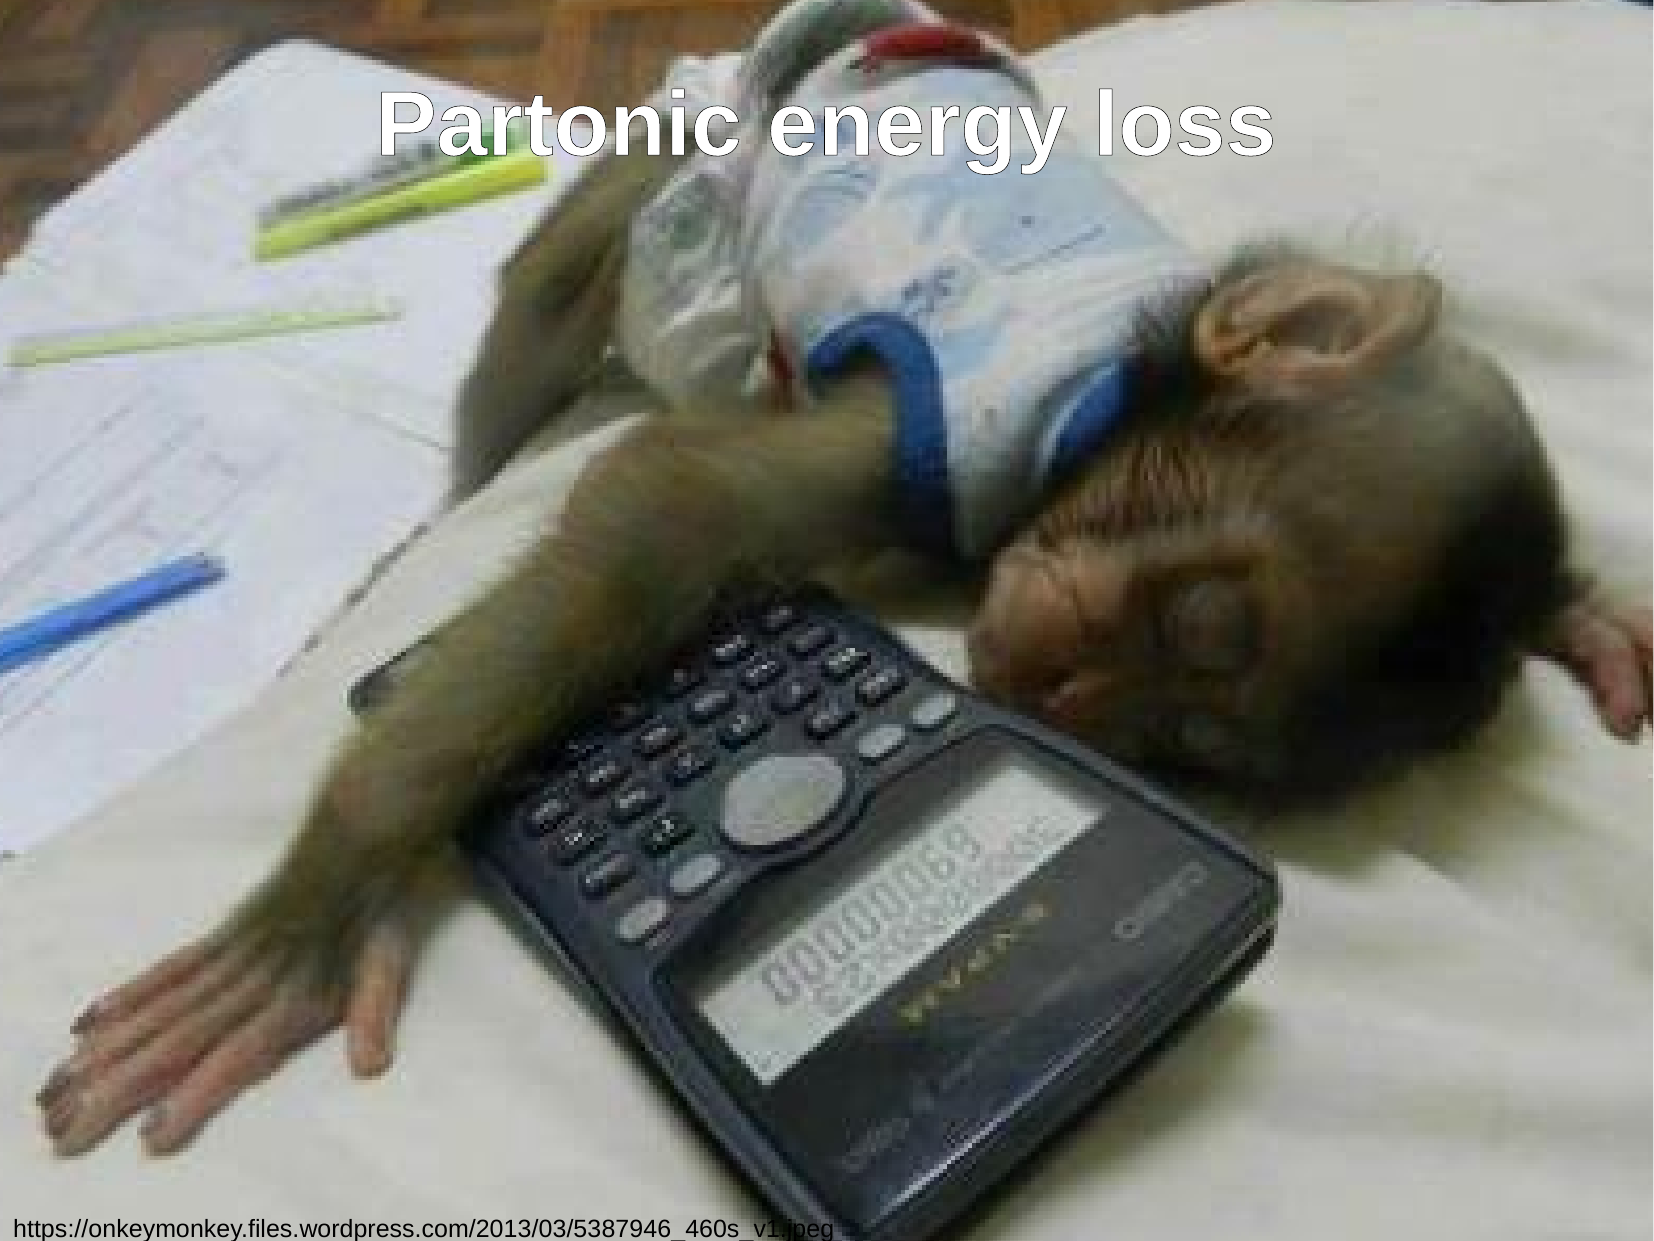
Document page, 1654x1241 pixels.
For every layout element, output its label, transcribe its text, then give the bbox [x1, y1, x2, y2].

picture [0, 0, 1654, 1241]
title Partonic energy loss [82, 19, 1571, 227]
text_box https://onkeymonkey.files.wordpress.com/2013/03/5387946_460s_v1.jpeg [0, 1207, 1232, 1241]
